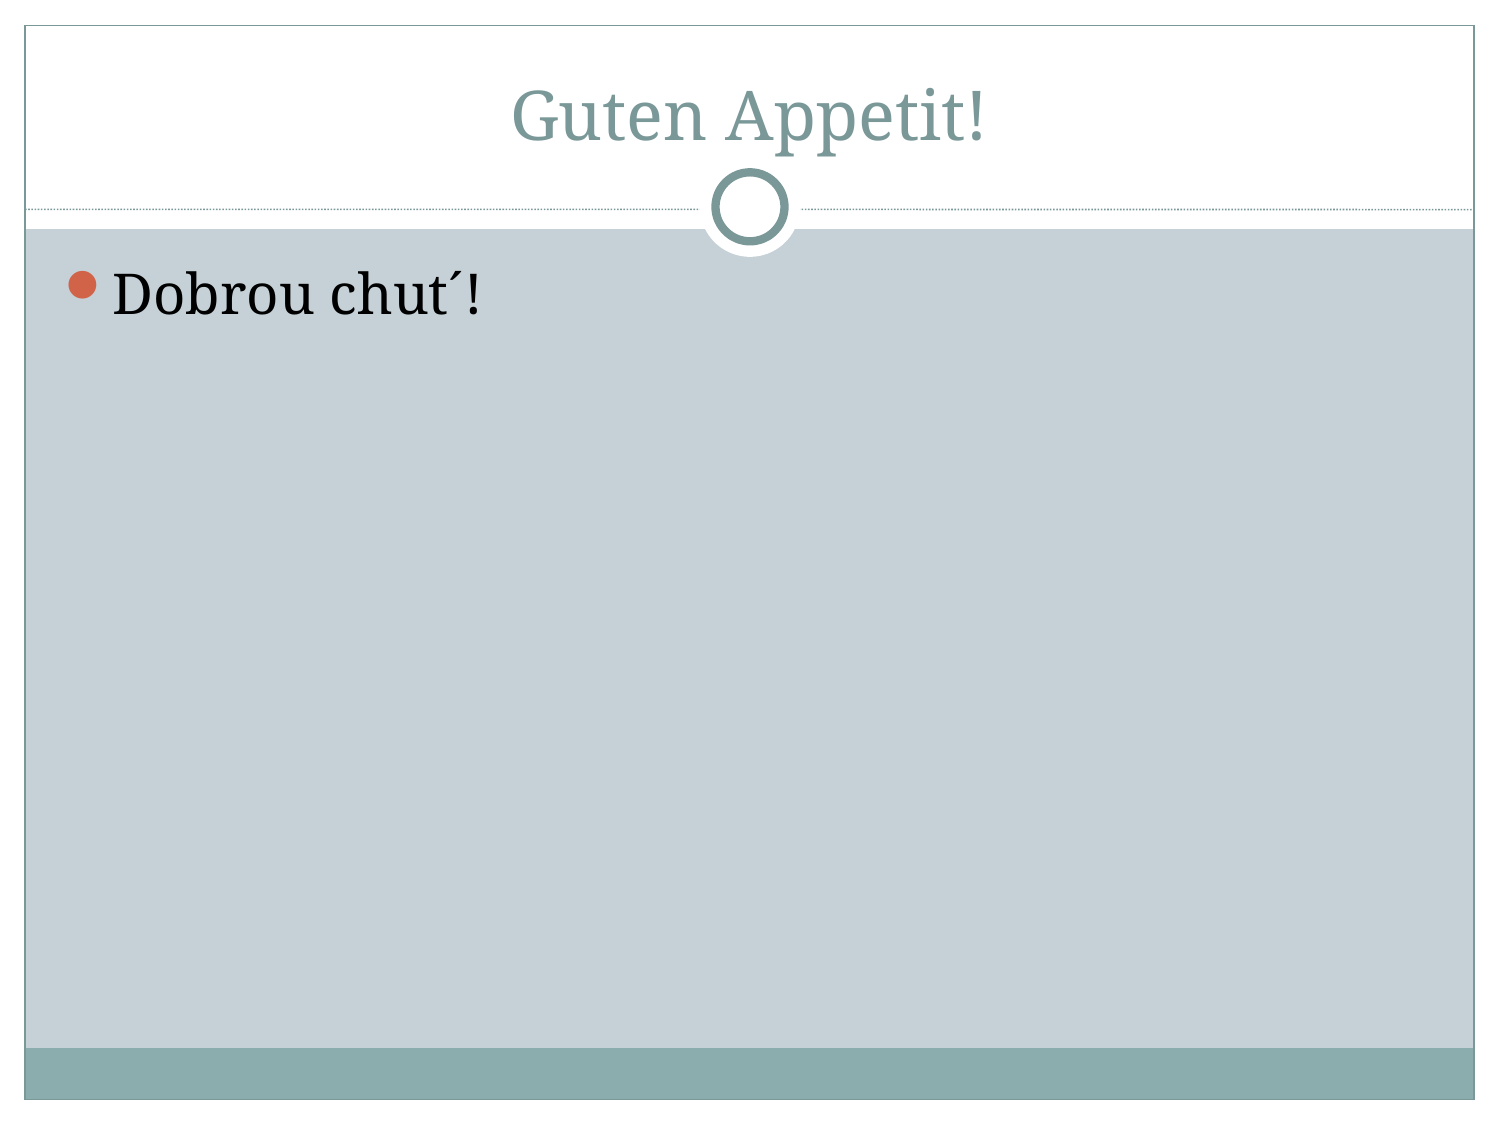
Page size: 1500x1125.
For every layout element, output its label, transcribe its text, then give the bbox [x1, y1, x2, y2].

title Guten Appetit! [49, 37, 1450, 162]
list Dobrou chut´! [49, 250, 1445, 1001]
